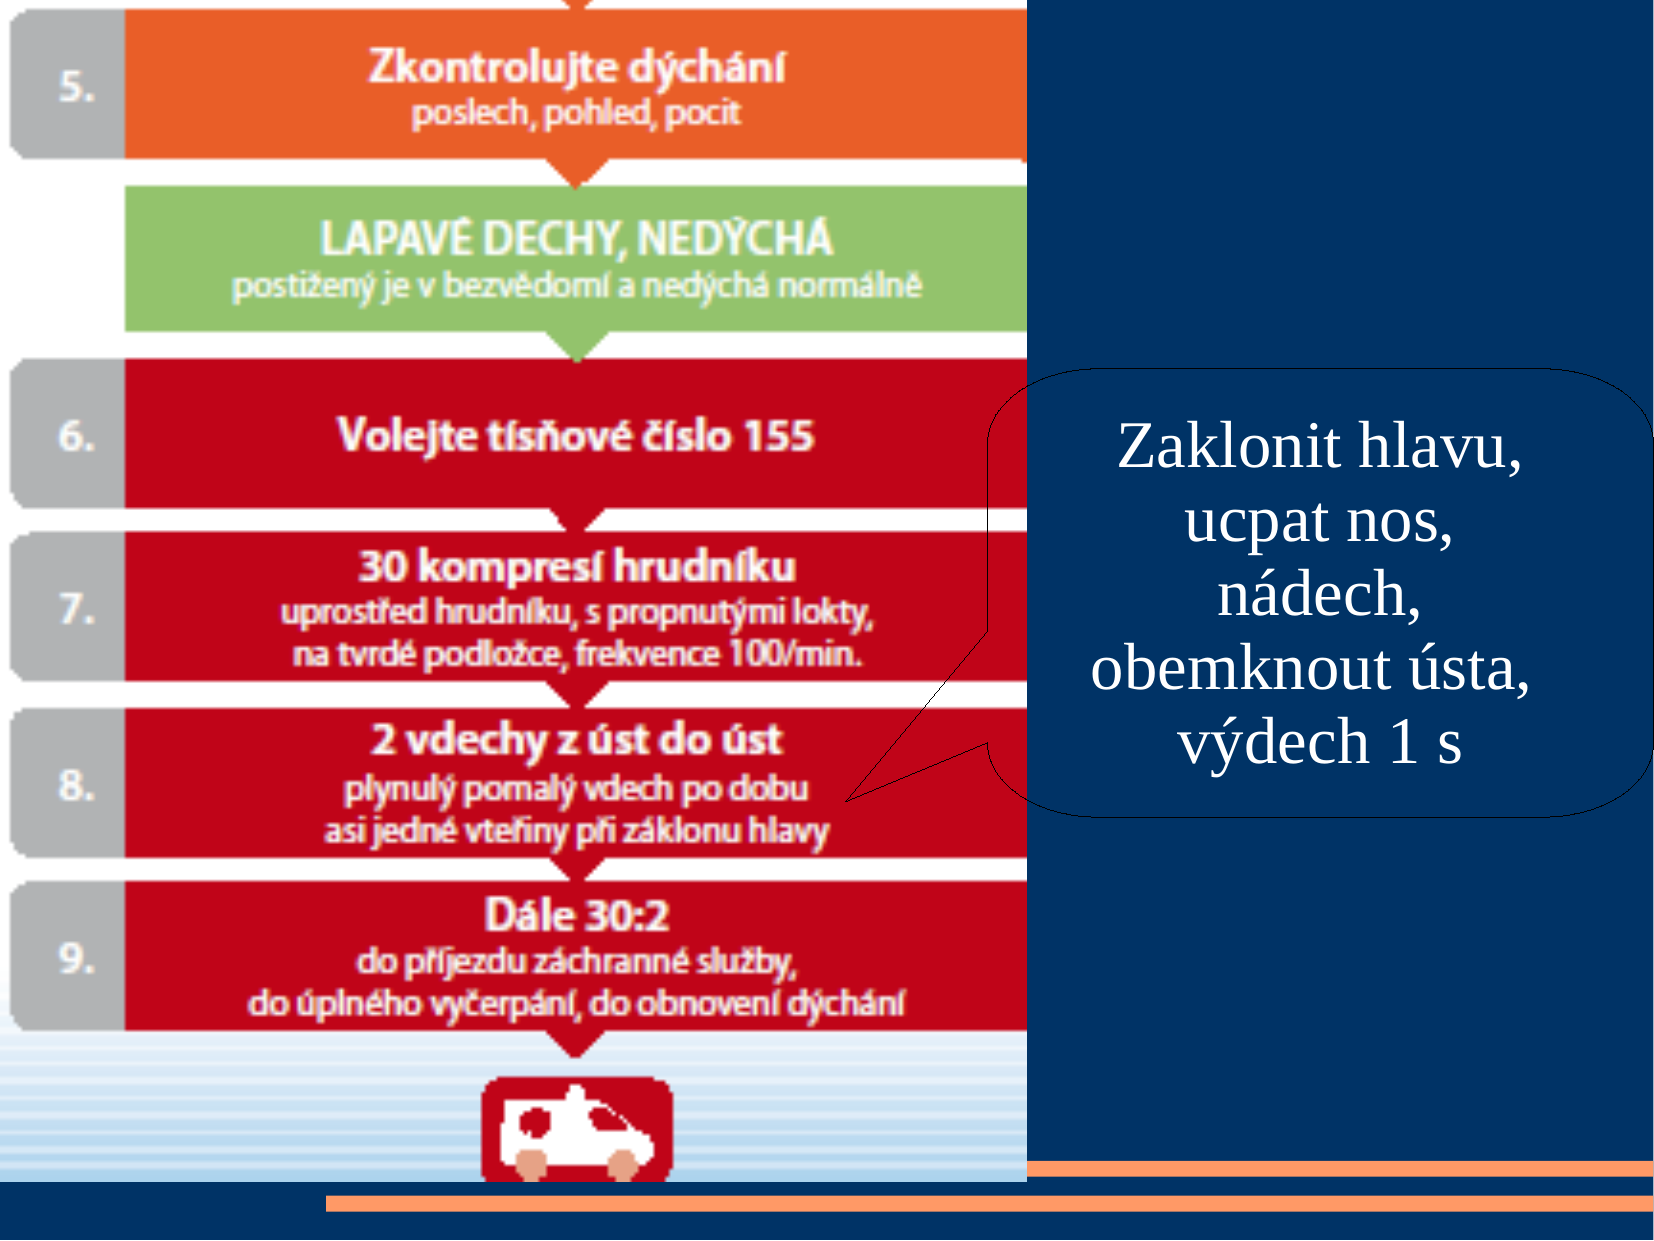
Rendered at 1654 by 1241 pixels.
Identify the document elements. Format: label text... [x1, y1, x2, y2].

picture [0, 0, 1027, 1182]
text_box Zaklonit hlavu, ucpat nos, nádech, obemknout ústa, výdech 1 s [845, 368, 1654, 818]
